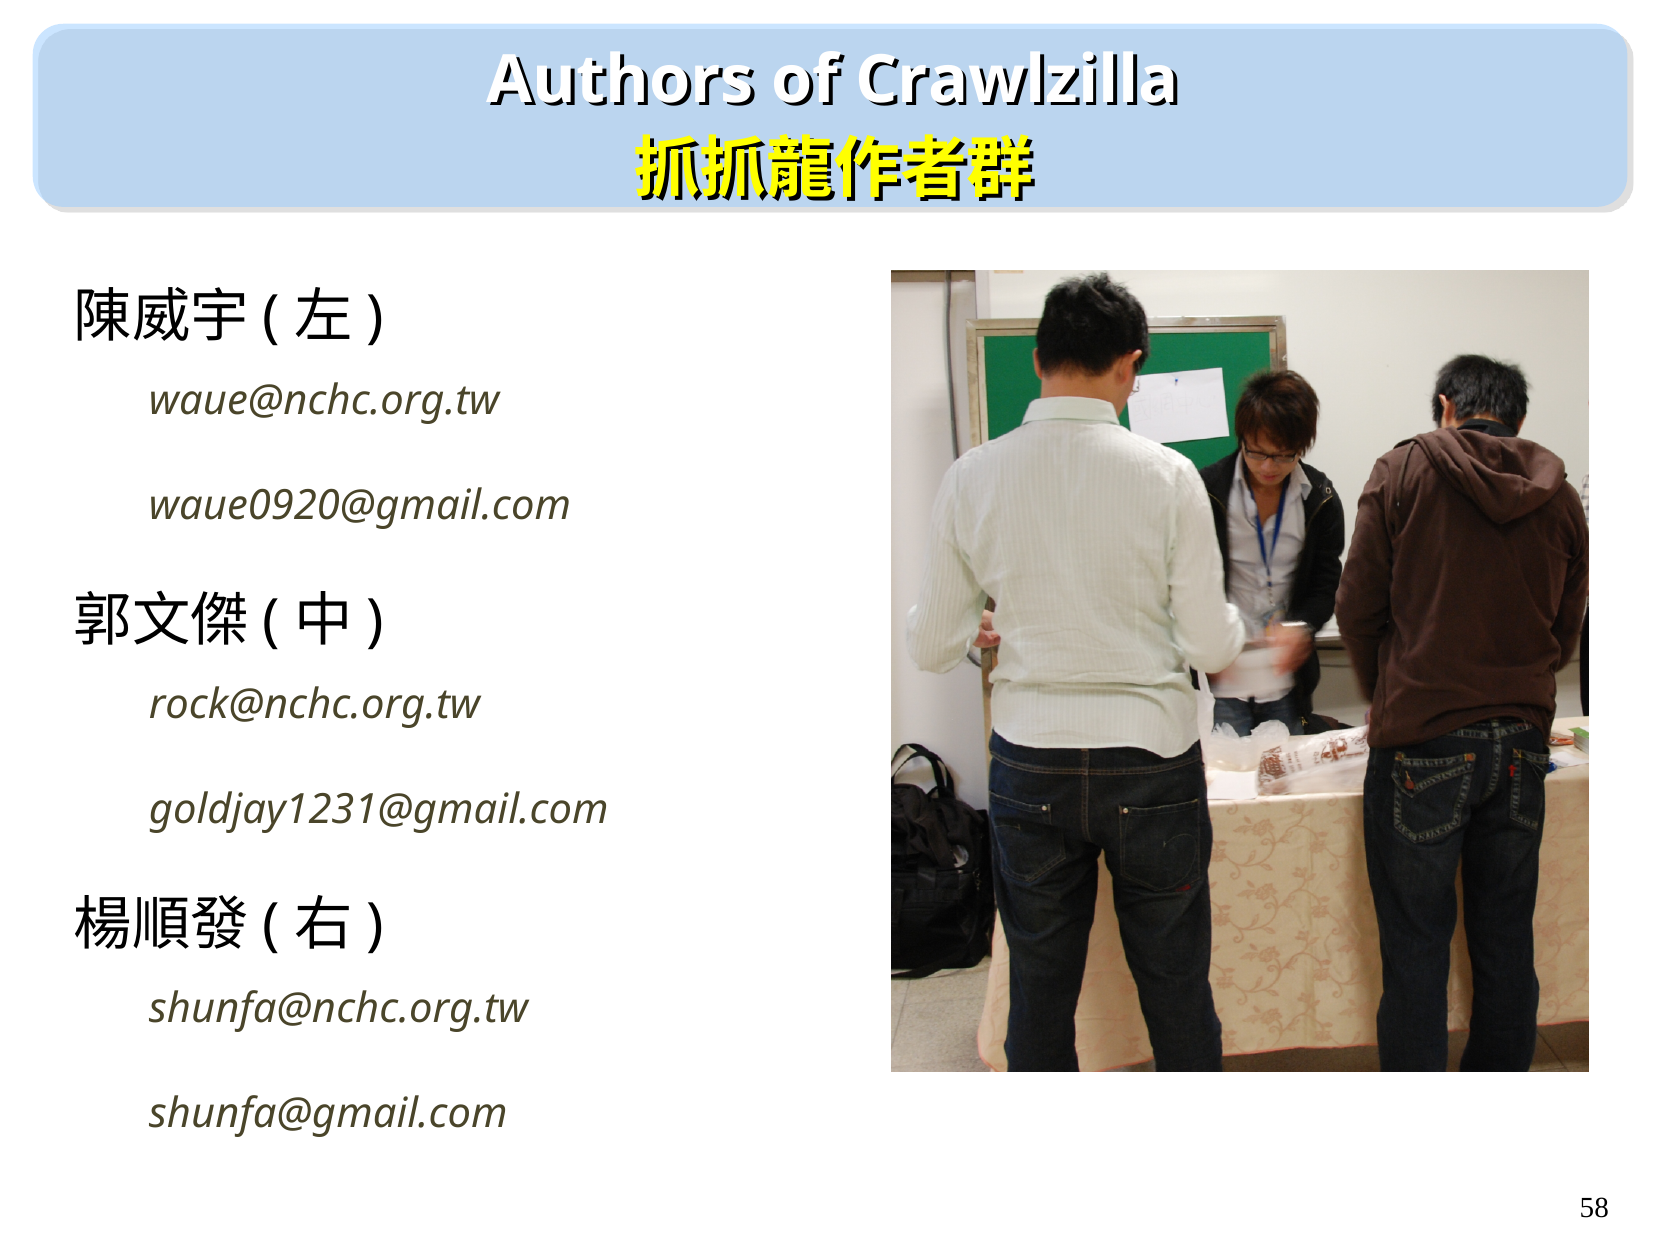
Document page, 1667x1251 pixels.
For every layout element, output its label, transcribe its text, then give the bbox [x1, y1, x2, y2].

text_box [32, 23, 1628, 207]
text_box 陳威宇(左) waue@nchc.org.tw waue0920@gmail.com 郭文傑(中) rock@nchc.org.tw goldjay1231@gmail.com 楊順發(右) shunfa@nchc.org.tw shunfa@gmail.com [58, 270, 860, 1072]
title Authors of Crawlzilla 抓抓龍作者群 [83, 35, 1584, 195]
picture [891, 270, 1589, 1072]
